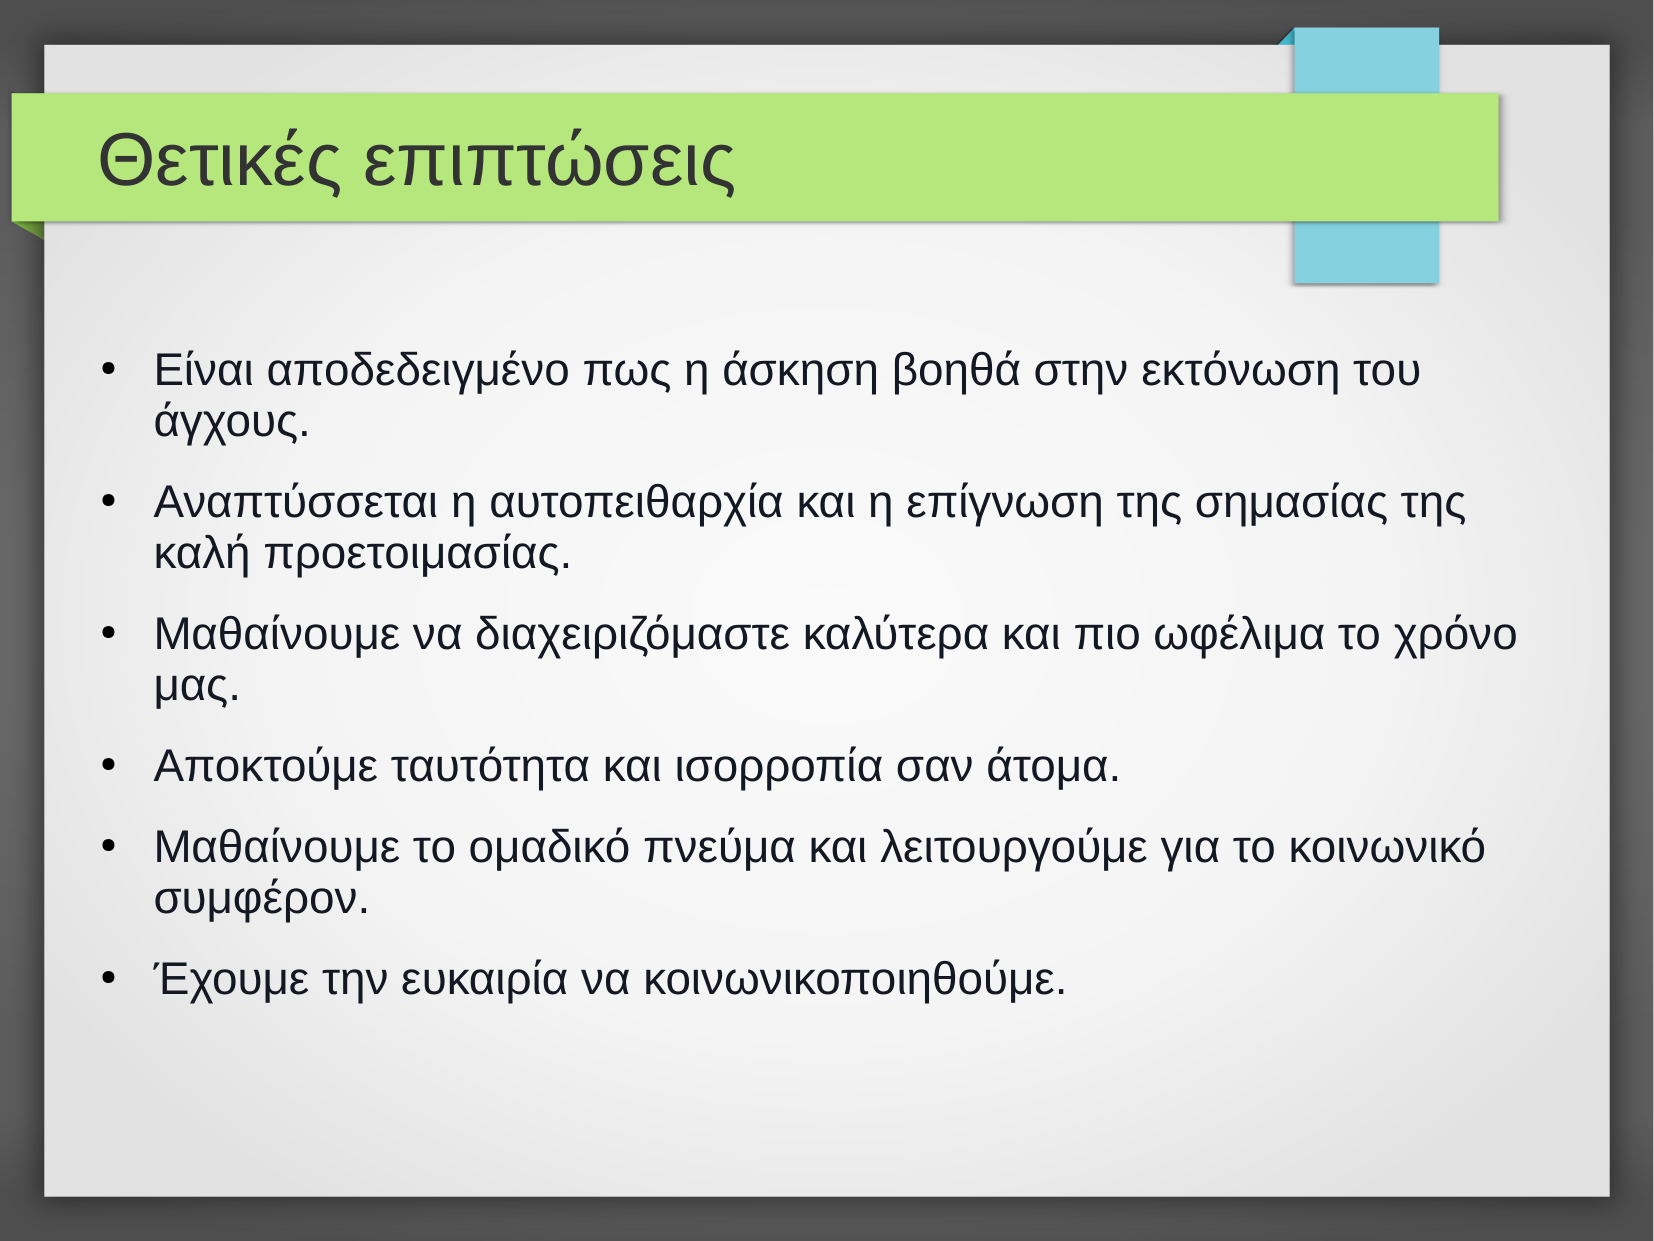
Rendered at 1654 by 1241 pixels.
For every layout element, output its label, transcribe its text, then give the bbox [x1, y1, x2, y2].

title Θετικές επιπτώσεις [70, 106, 1229, 213]
picture [0, 0, 1654, 1241]
list Είναι αποδεδειγμένο πως η άσκηση βοηθά στην εκτόνωση του άγχους. Αναπτύσσεται η αυτοπειθαρχία και η επίγνωση της σημασίας της καλή προετοιμασίας. Μαθαίνουμε να διαχειριζόμαστε καλύτερα και πιο ωφέλιμα το χρόνο μας. Αποκτούμε ταυτότητα και ισορροπία σαν άτομα. Μαθαίνουμε το ομαδικό πνεύμα και λειτουργούμε για το κοινωνικό συμφέρον. Έχουμε την ευκαιρία να κοινωνικοποιηθούμε. [82, 343, 1538, 1063]
